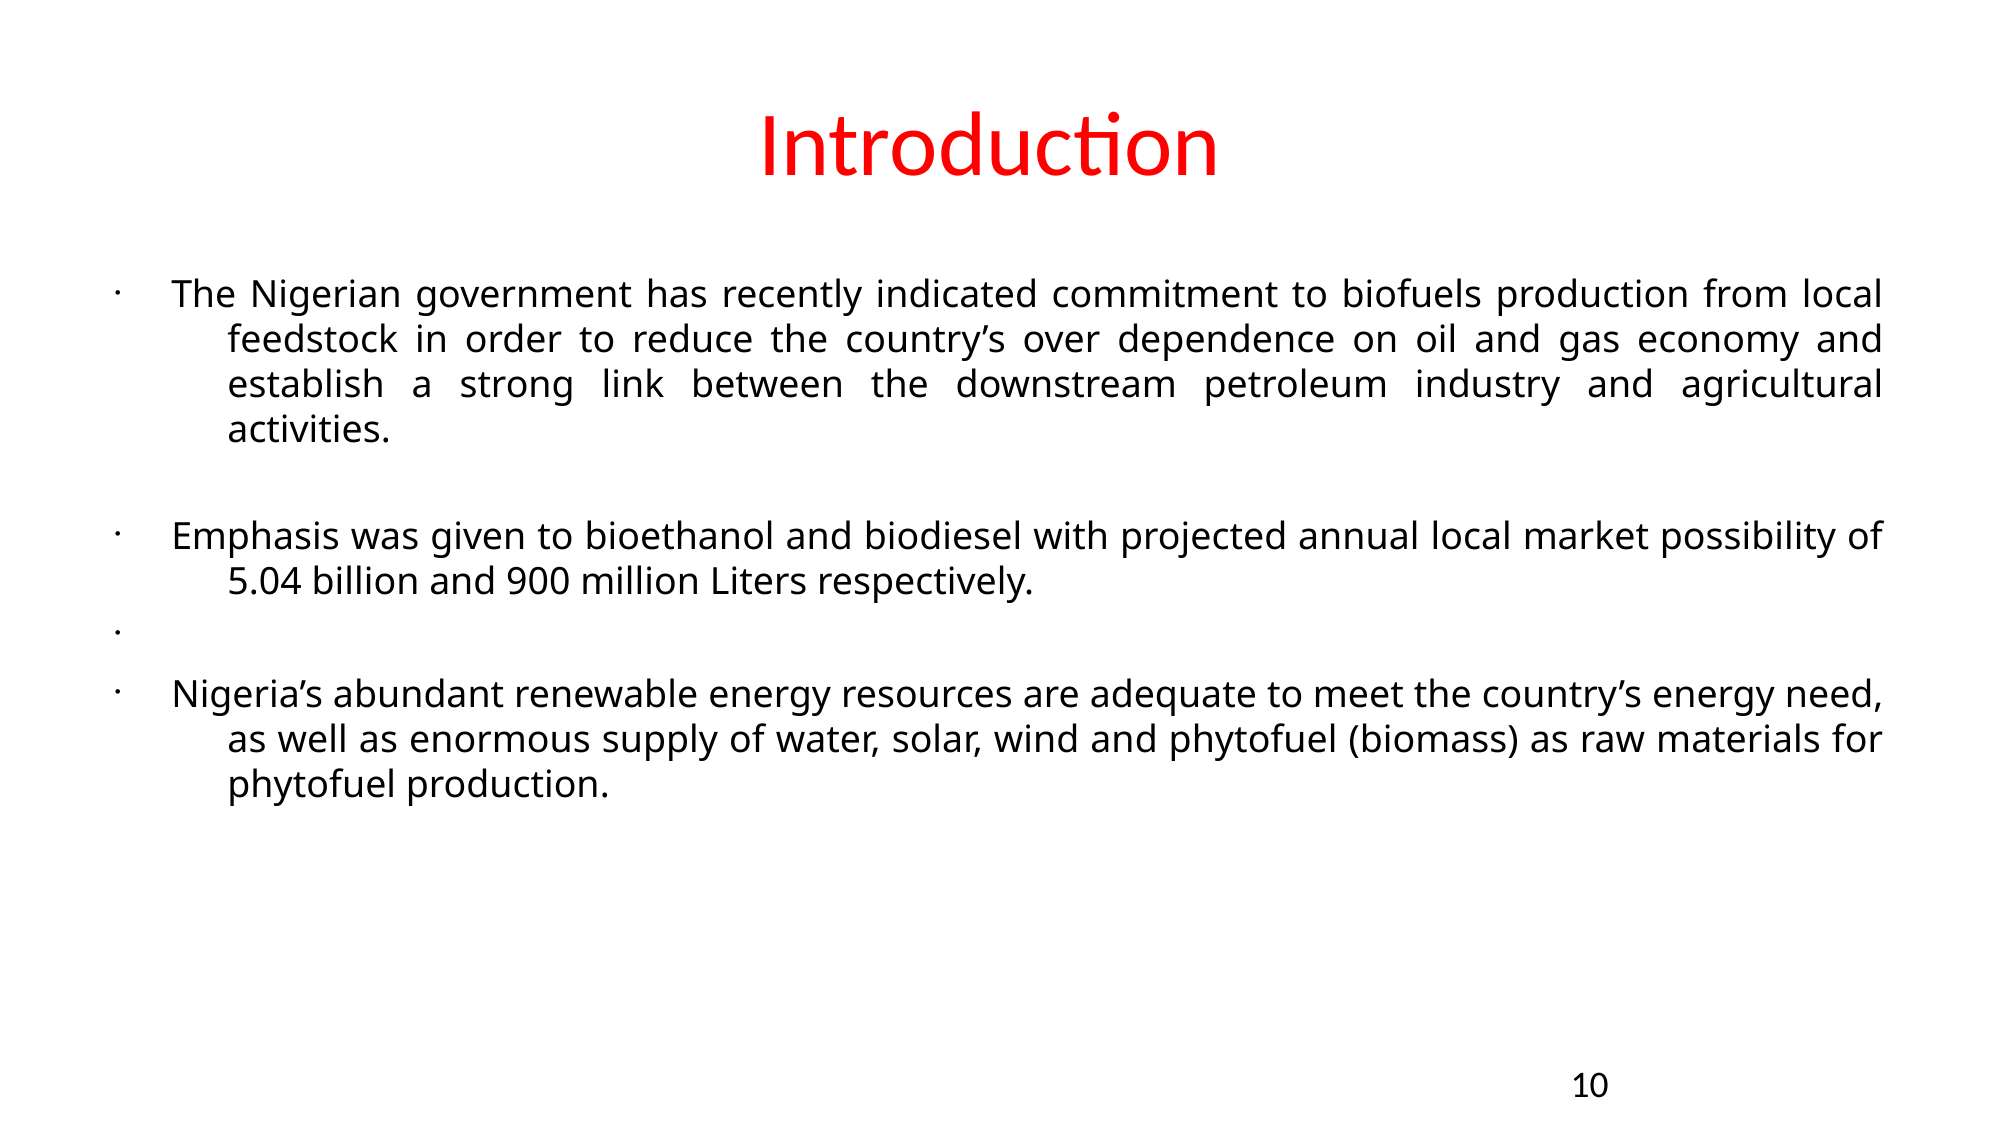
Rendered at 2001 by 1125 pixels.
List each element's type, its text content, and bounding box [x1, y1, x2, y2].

text_box [1555, 1052, 1973, 1125]
list The Nigerian government has recently indicated commitment to biofuels production from local feedstock in order to reduce the country’s over dependence on oil and gas economy and establish a strong link between the downstream petroleum industry and agricultural activities. Emphasis was given to bioethanol and biodiesel with projected annual local market possibility of 5.04 billion and 900 million Liters respectively. Nigeria’s abundant renewable energy resources are adequate to meet the country’s energy need, as well as enormous supply of water, solar, wind and phytofuel (biomass) as raw materials for phytofuel production. [99, 262, 1900, 1005]
title Introduction [99, 45, 1900, 233]
